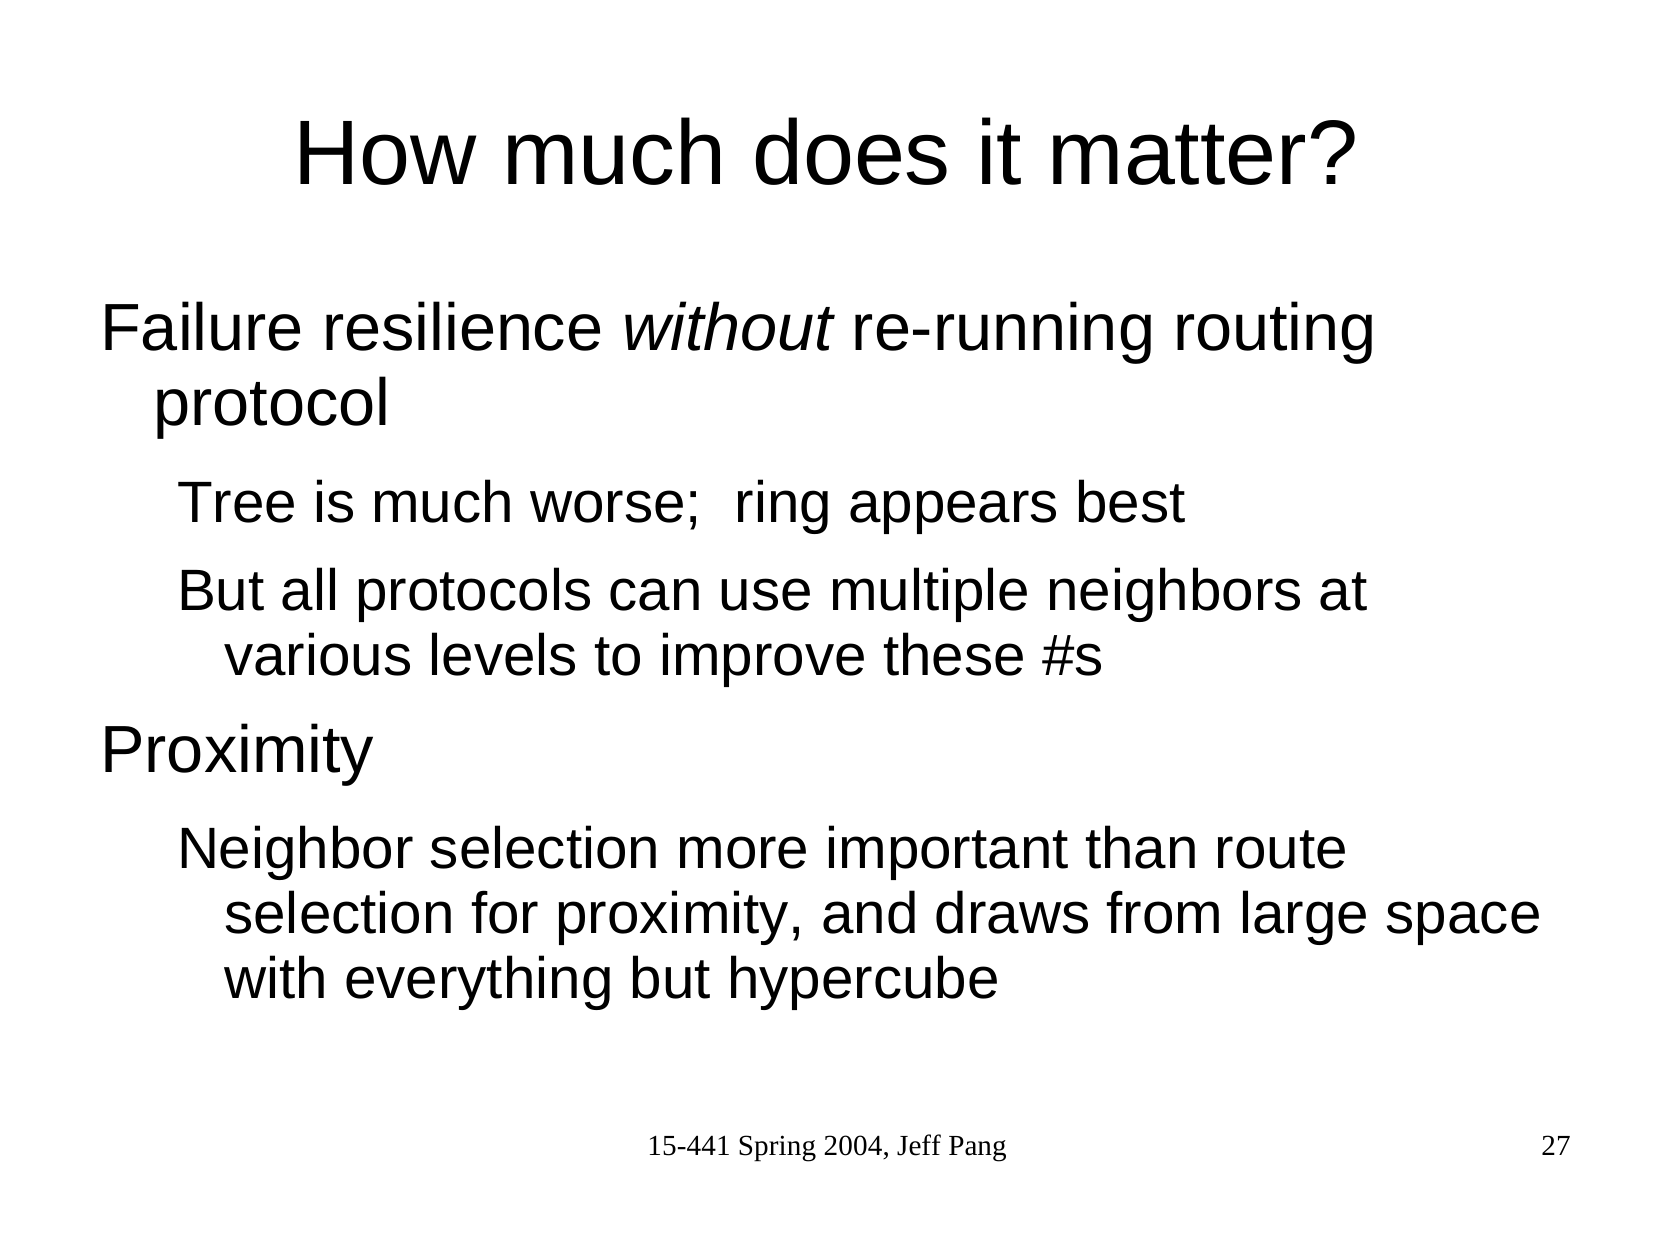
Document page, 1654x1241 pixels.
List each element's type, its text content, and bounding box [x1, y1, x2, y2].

list Failure resilience without re-running routing protocol Tree is much worse; ring appears best But all protocols can use multiple neighbors at various levels to improve these #s Proximity Neighbor selection more important than route selection for proximity, and draws from large space with everything but hypercube [82, 290, 1571, 1094]
title How much does it matter? [82, 56, 1571, 250]
